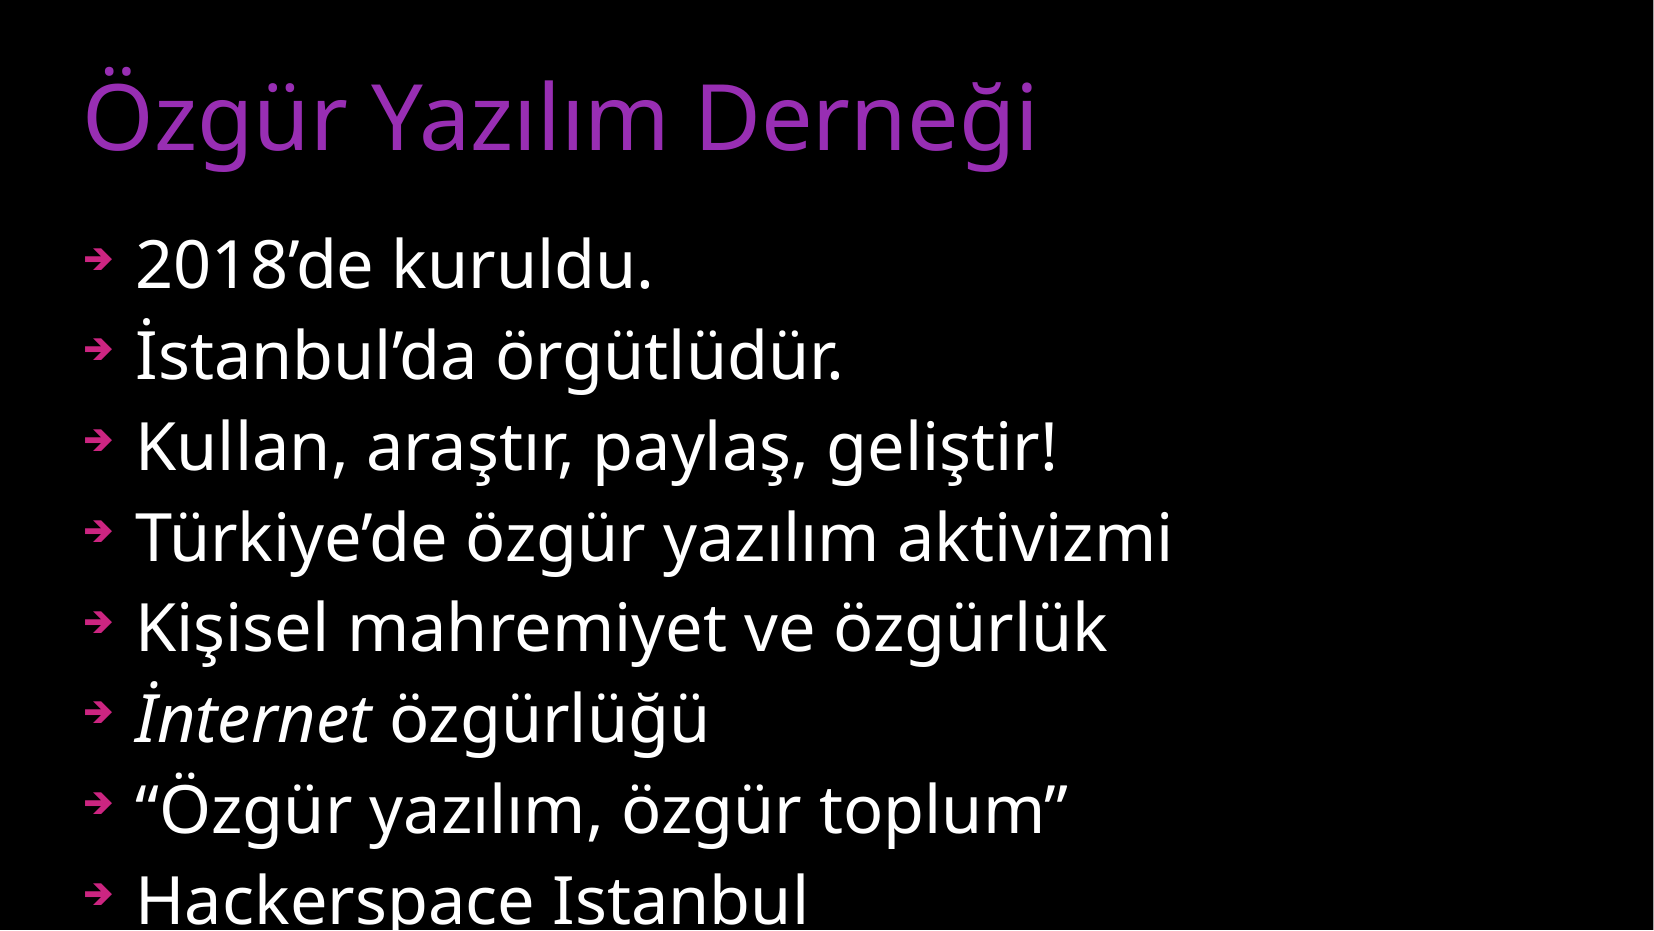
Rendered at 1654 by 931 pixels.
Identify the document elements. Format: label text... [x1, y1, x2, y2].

subtitle 2018’de kuruldu. İstanbul’da örgütlüdür. Kullan, araştır, paylaş, geliştir! Türkiye’de özgür yazılım aktivizmi Kişisel mahremiyet ve özgürlük İnternet özgürlüğü “Özgür yazılım, özgür toplum” Hackerspace Istanbul [82, 217, 1571, 844]
title Özgür Yazılım Derneği [82, 37, 1571, 193]
